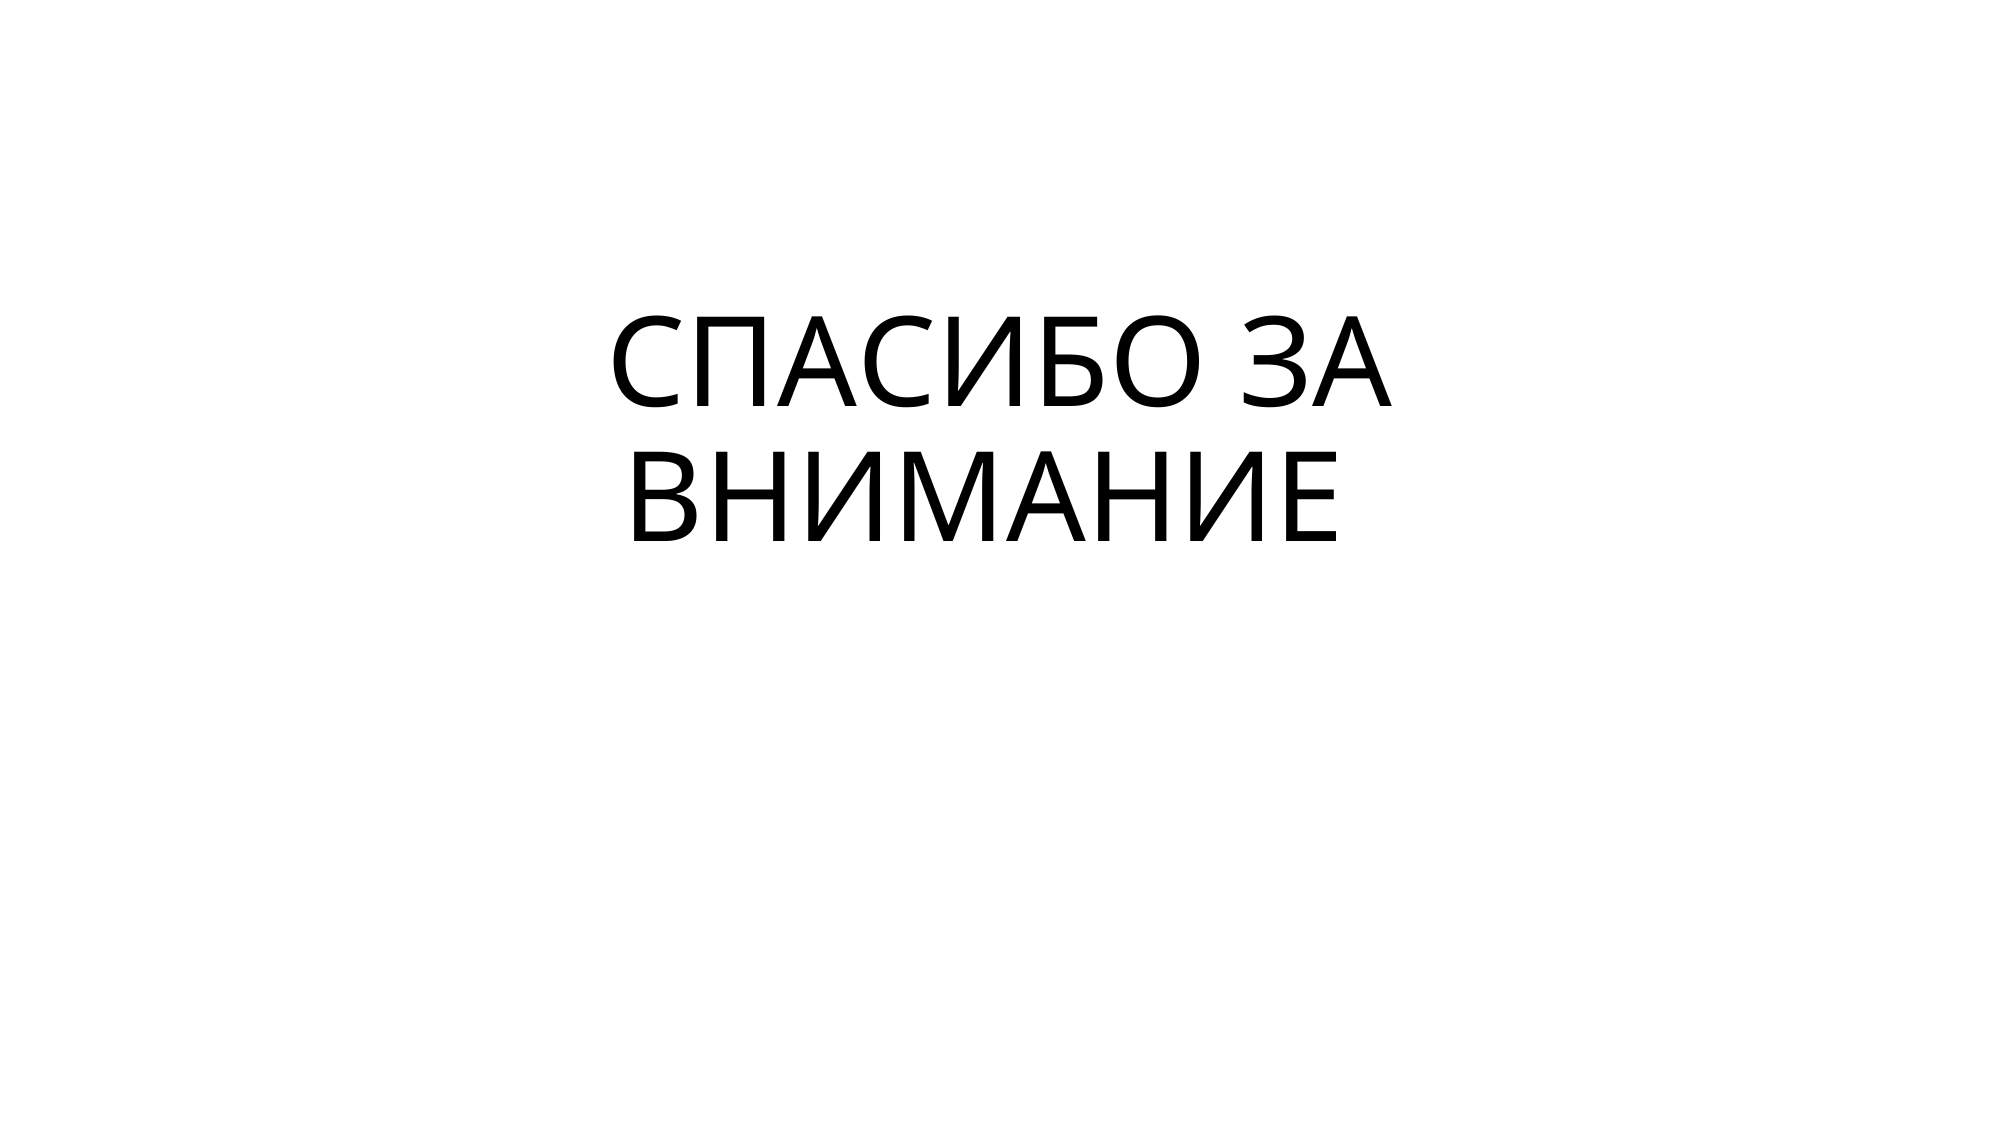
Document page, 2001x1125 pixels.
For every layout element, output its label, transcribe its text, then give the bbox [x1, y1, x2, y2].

title СПАСИБО ЗА ВНИМАНИЕ [249, 184, 1750, 576]
